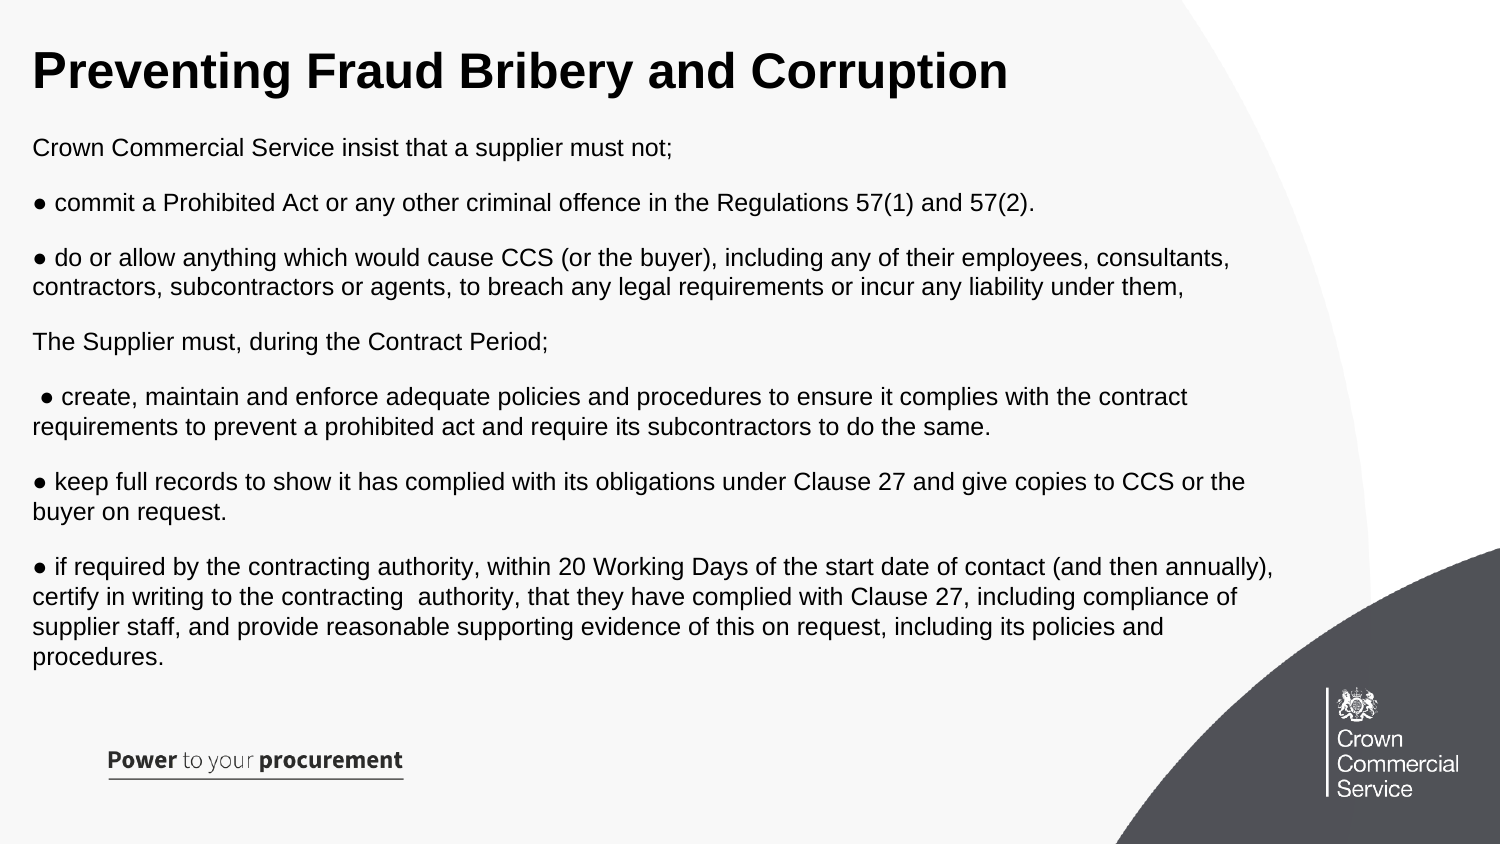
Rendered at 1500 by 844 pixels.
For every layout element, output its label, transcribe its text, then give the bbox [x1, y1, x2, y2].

text_box Preventing Fraud Bribery and Corruption [32, 26, 1468, 87]
text_box Crown Commercial Service insist that a supplier must not; ● commit a Prohibited Act or any other criminal offence in the Regulations 57(1) and 57(2). ● do or allow anything which would cause CCS (or the buyer), including any of their employees, consultants, contractors, subcontractors or agents, to breach any legal requirements or incur any liability under them, The Supplier must, during the Contract Period; ● create, maintain and enforce adequate policies and procedures to ensure it complies with the contract requirements to prevent a prohibited act and require its subcontractors to do the same. ● keep full records to show it has complied with its obligations under Clause 27 and give copies to CCS or the buyer on request. ● if required by the contracting authority, within 20 Working Days of the start date of contact (and then annually), certify in writing to the contracting authority, that they have complied with Clause 27, including compliance of supplier staff, and provide reasonable supporting evidence of this on request, including its policies and procedures. [32, 101, 1296, 743]
